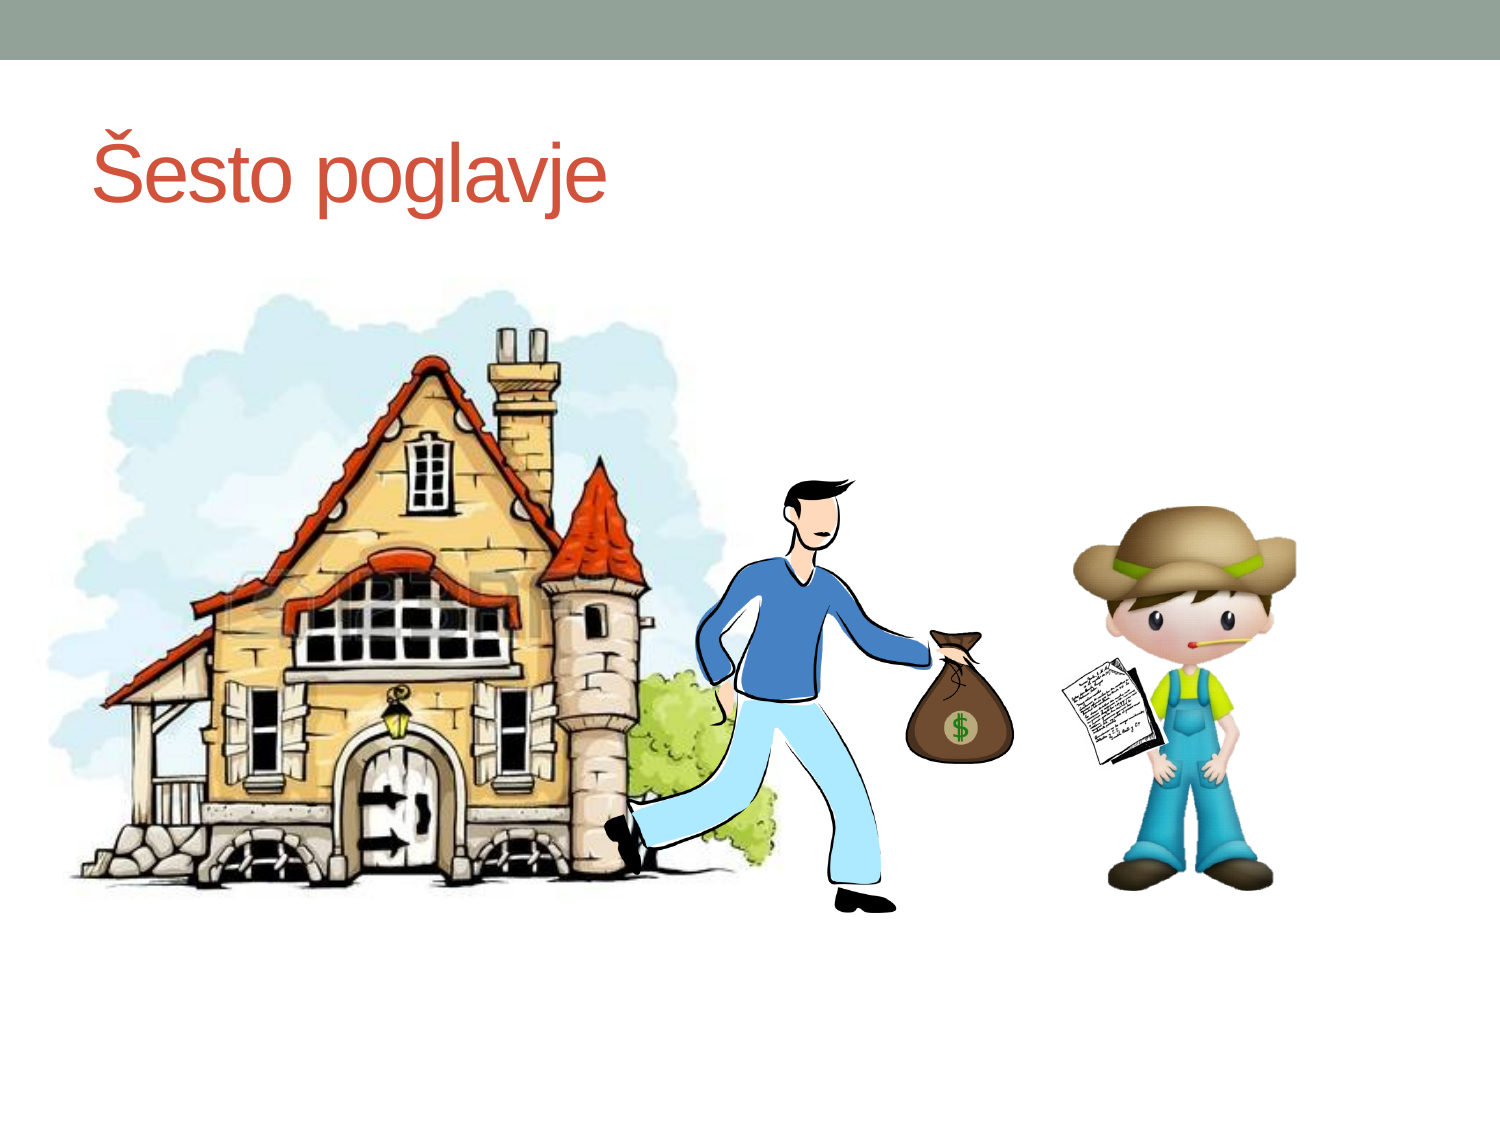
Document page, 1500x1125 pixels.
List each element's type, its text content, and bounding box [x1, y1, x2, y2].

picture [21, 223, 1028, 988]
picture [1057, 506, 1304, 891]
title Šesto poglavje [75, 87, 1425, 250]
